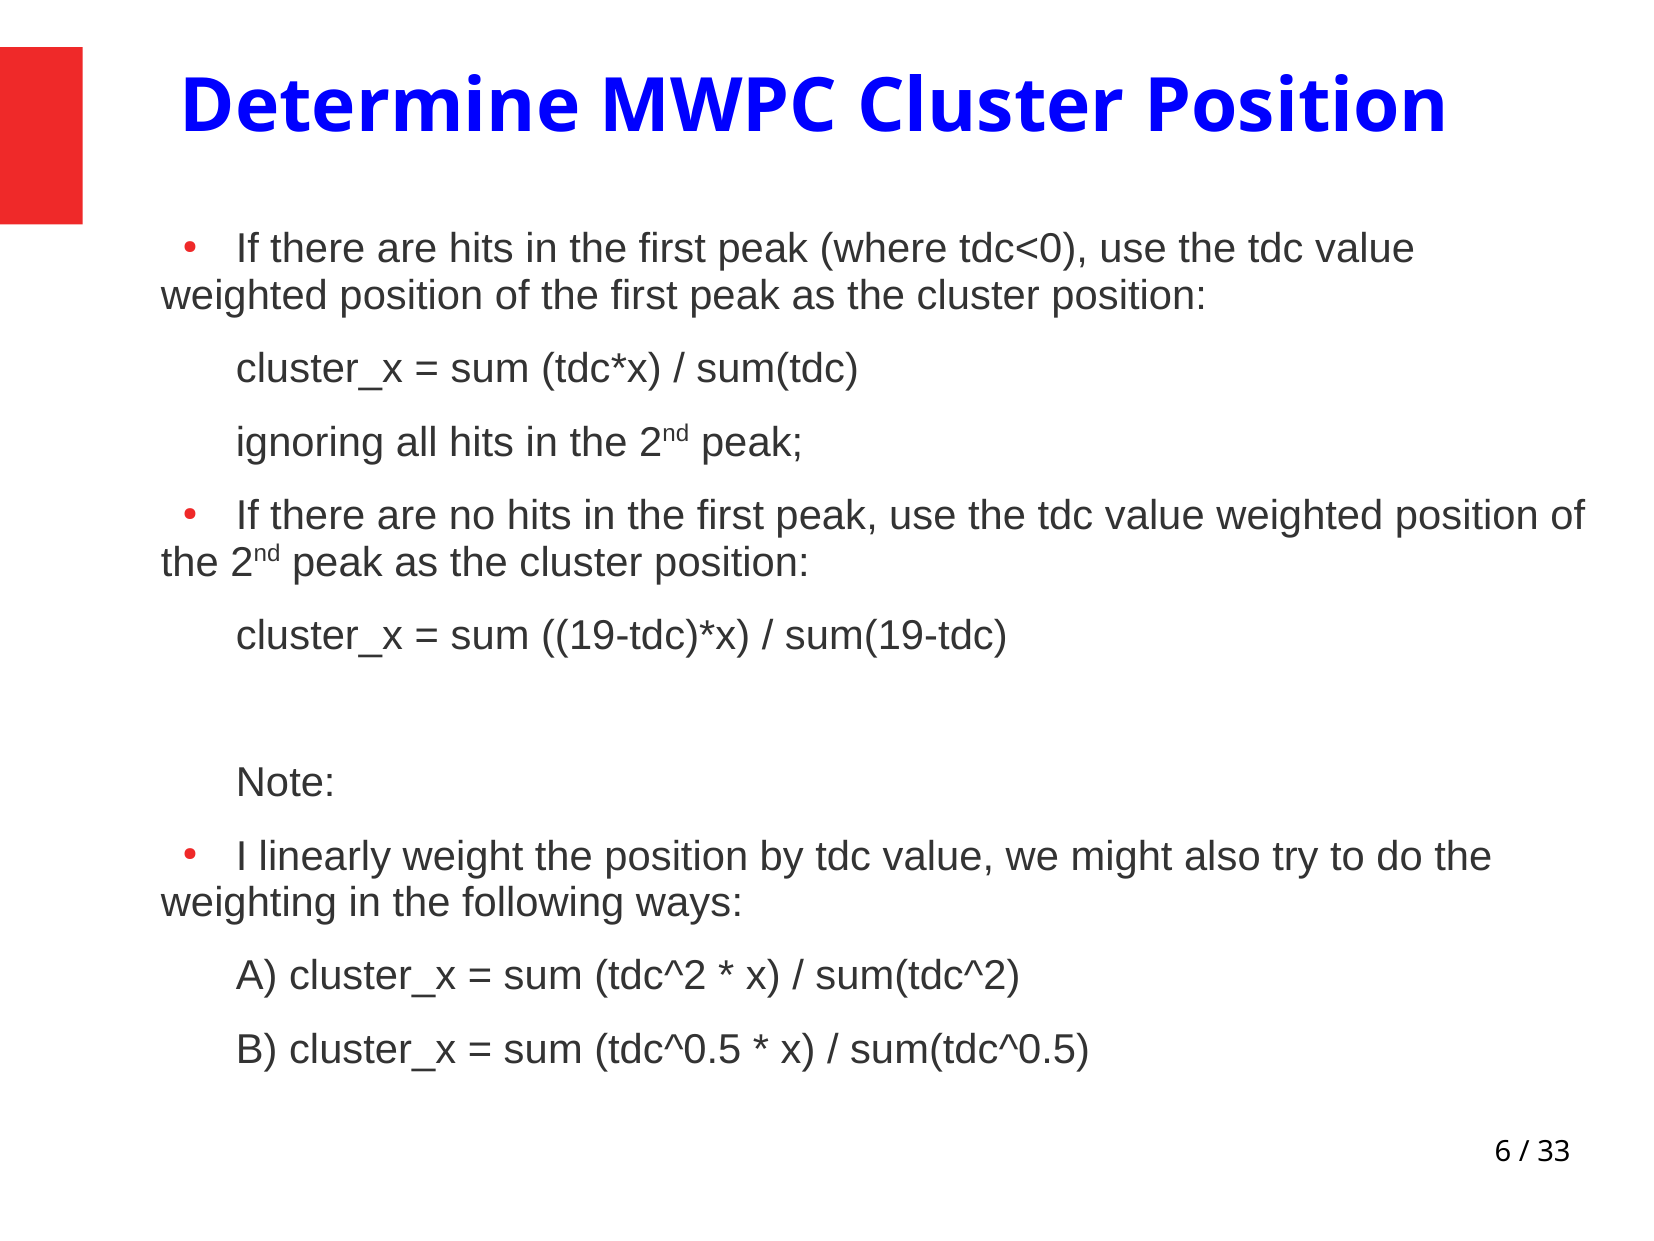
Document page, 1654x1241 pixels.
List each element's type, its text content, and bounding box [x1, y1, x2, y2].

title Determine MWPC Cluster Position [88, 51, 1542, 154]
list If there are hits in the first peak (where tdc<0), use the tdc value weighted position of the first peak as the cluster position: cluster_x = sum (tdc*x) / sum(tdc) ignoring all hits in the 2nd peak; If there are no hits in the first peak, use the tdc value weighted position of the 2nd peak as the cluster position: cluster_x = sum ((19-tdc)*x) / sum(19-tdc) Note: I linearly weight the position by tdc value, we might also try to do the weighting in the following ways: A) cluster_x = sum (tdc^2 * x) / sum(tdc^2) B) cluster_x = sum (tdc^0.5 * x) / sum(tdc^0.5) [90, 225, 1591, 1141]
